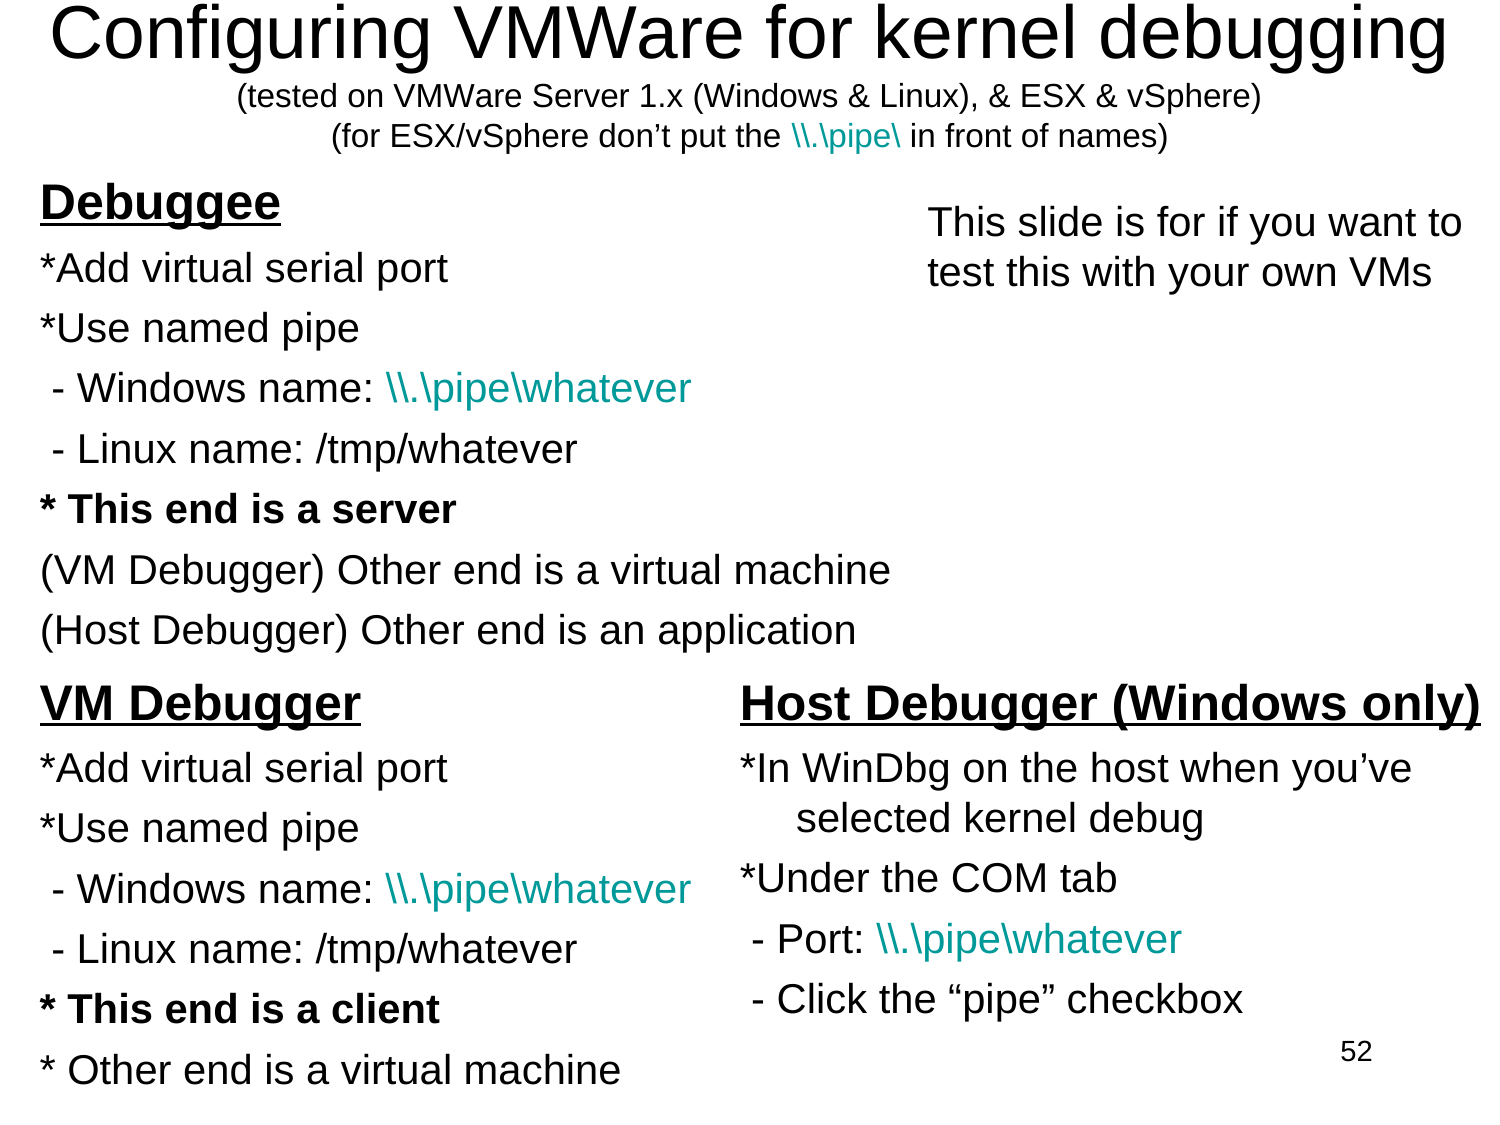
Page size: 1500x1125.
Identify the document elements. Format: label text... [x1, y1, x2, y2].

title Configuring VMWare for kernel debugging (tested on VMWare Server 1.x (Windows & Linux), & ESX & vSphere) (for ESX/vSphere don’t put the \\.\pipe\ in front of names) [0, 0, 1500, 163]
text_box Host Debugger (Windows only) *In WinDbg on the host when you’ve selected kernel debug *Under the COM tab - Port: \\.\pipe\whatever - Click the “pipe” checkbox [724, 662, 1500, 1125]
list Debuggee *Add virtual serial port *Use named pipe - Windows name: \\.\pipe\whatever - Linux name: /tmp/whatever * This end is a server (VM Debugger) Other end is a virtual machine (Host Debugger) Other end is an application [24, 162, 951, 662]
text_box VM Debugger *Add virtual serial port *Use named pipe - Windows name: \\.\pipe\whatever - Linux name: /tmp/whatever * This end is a client * Other end is a virtual machine [24, 662, 724, 1125]
text_box This slide is for if you want to test this with your own VMs [912, 187, 1500, 303]
